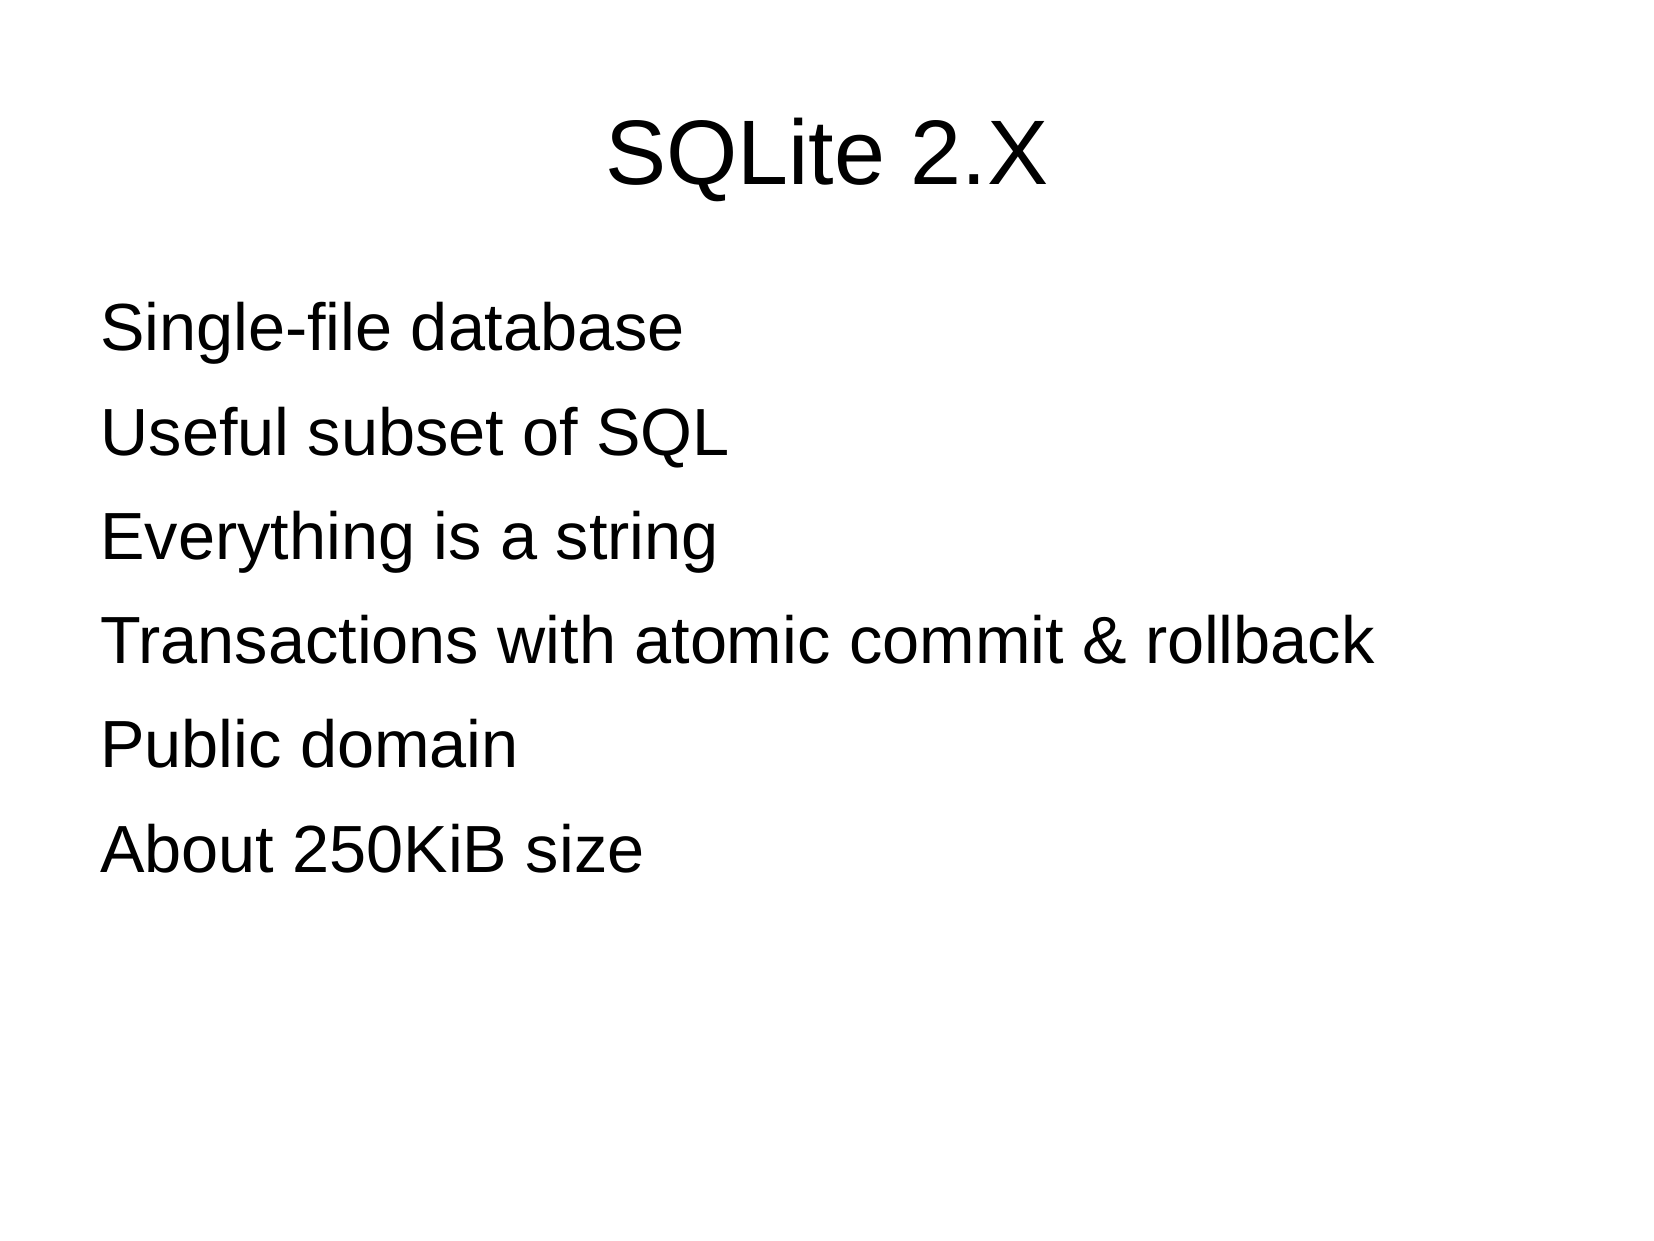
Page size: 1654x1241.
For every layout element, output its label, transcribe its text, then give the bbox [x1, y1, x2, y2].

list Single-file database Useful subset of SQL Everything is a string Transactions with atomic commit & rollback Public domain About 250KiB size [82, 290, 1571, 1109]
title SQLite 2.X [82, 49, 1571, 257]
